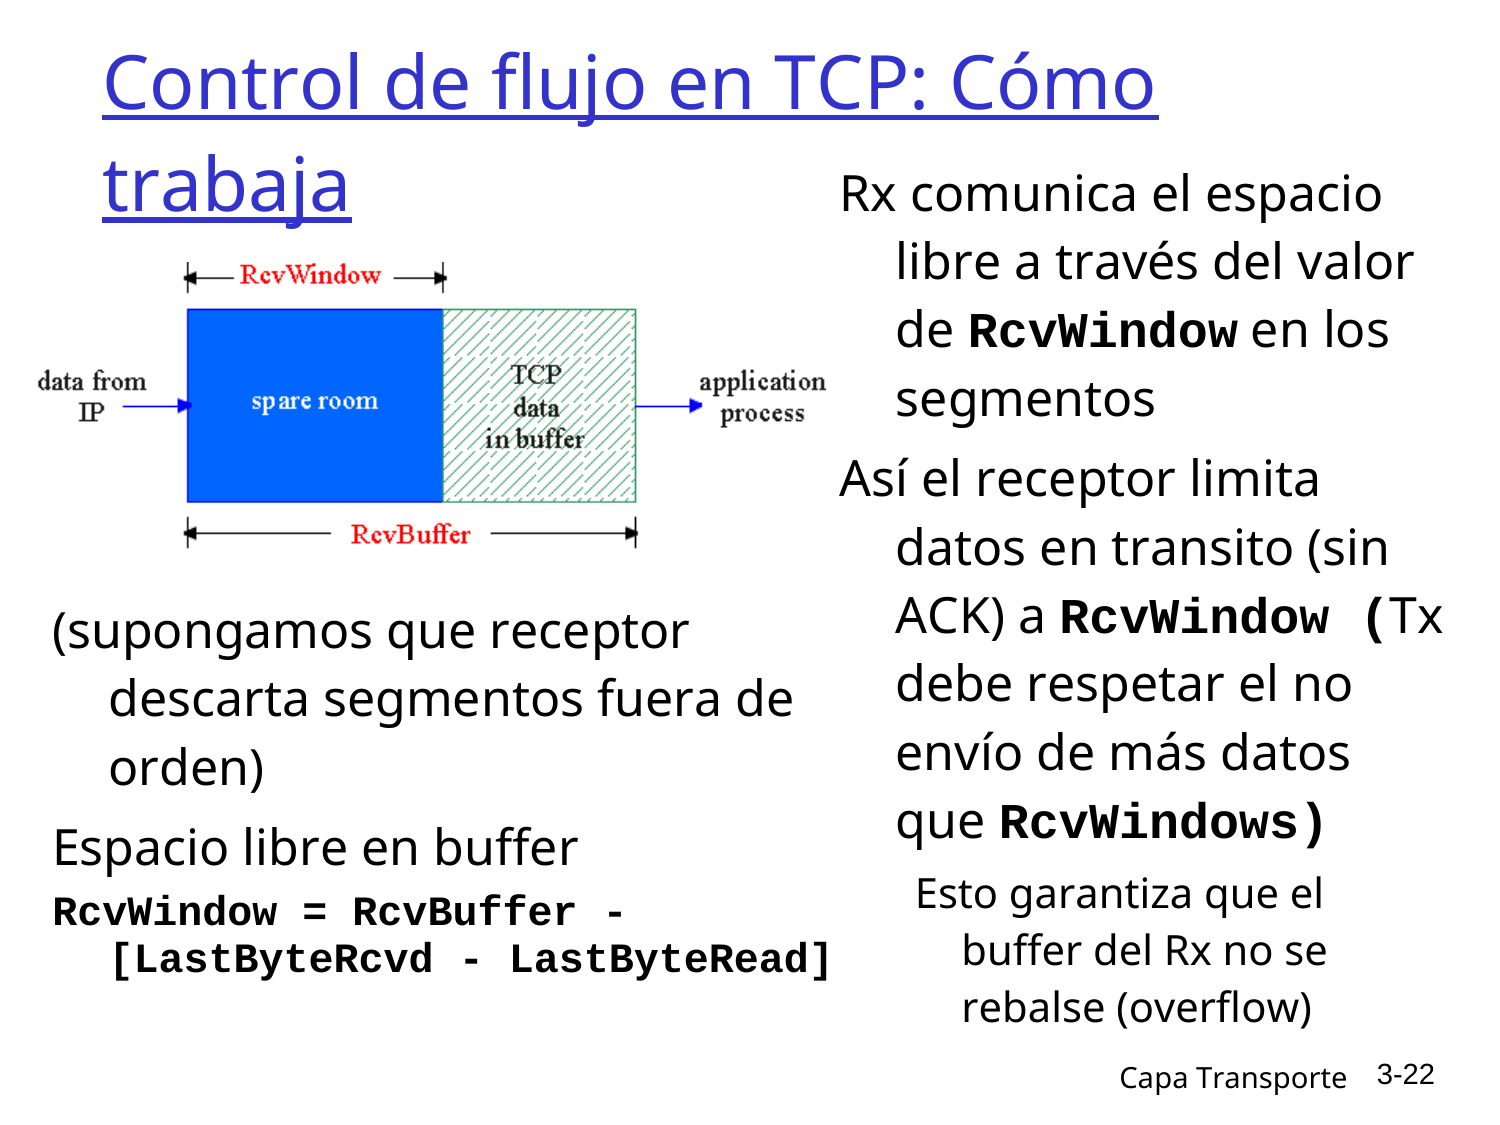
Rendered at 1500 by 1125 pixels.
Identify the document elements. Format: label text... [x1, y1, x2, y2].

list Rx comunica el espacio libre a través del valor de RcvWindow en los segmentos Así el receptor limita datos en transito (sin ACK) a RcvWindow (Tx debe respetar el no envío de más datos que RcvWindows) Esto garantiza que el buffer del Rx no se rebalse (overflow) [824, 149, 1463, 1060]
title Control de flujo en TCP: Cómo trabaja [87, 19, 1363, 244]
picture [37, 262, 826, 550]
list (supongamos que receptor descarta segmentos fuera de orden) Espacio libre en buffer RcvWindow = RcvBuffer -[LastByteRcvd - LastByteRead] [37, 587, 863, 1075]
